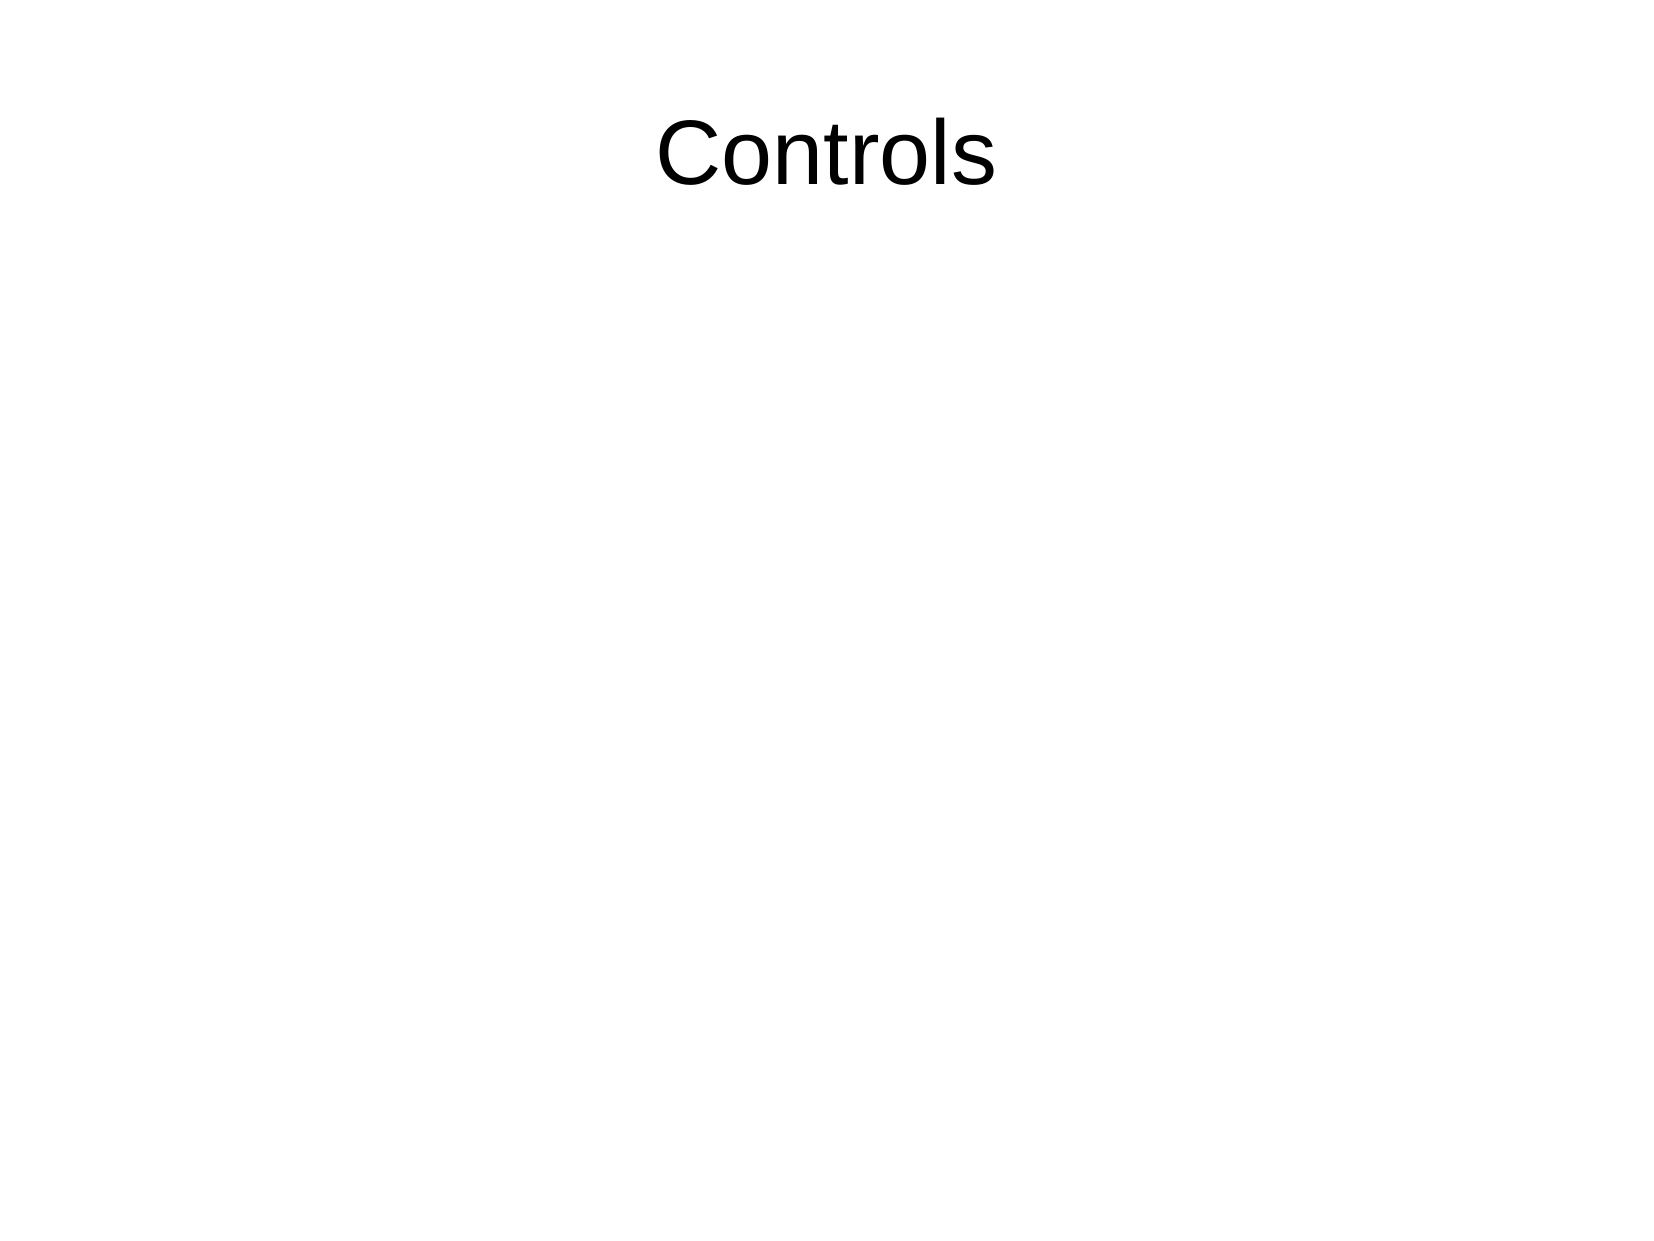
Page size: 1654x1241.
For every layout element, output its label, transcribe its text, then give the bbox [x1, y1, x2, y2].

title Controls [82, 49, 1571, 257]
